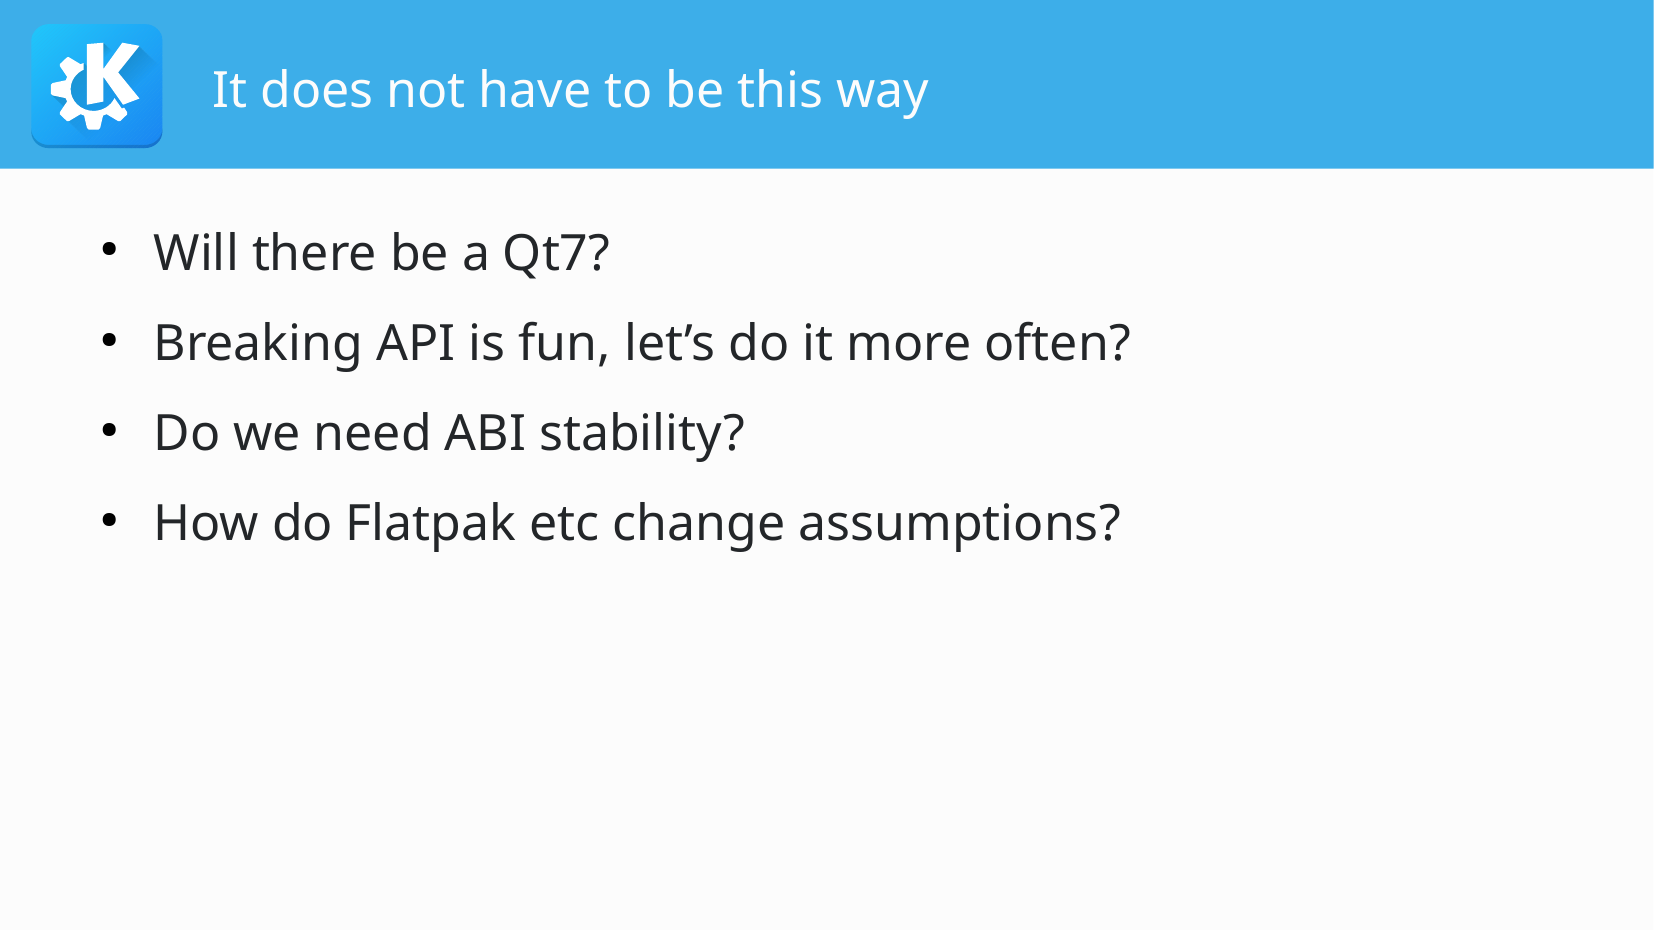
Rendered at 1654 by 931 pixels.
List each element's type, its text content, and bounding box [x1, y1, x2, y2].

title It does not have to be this way [212, 10, 1563, 166]
list Will there be a Qt7? Breaking API is fun, let’s do it more often? Do we need ABI stability? How do Flatpak etc change assumptions? [82, 216, 1571, 756]
